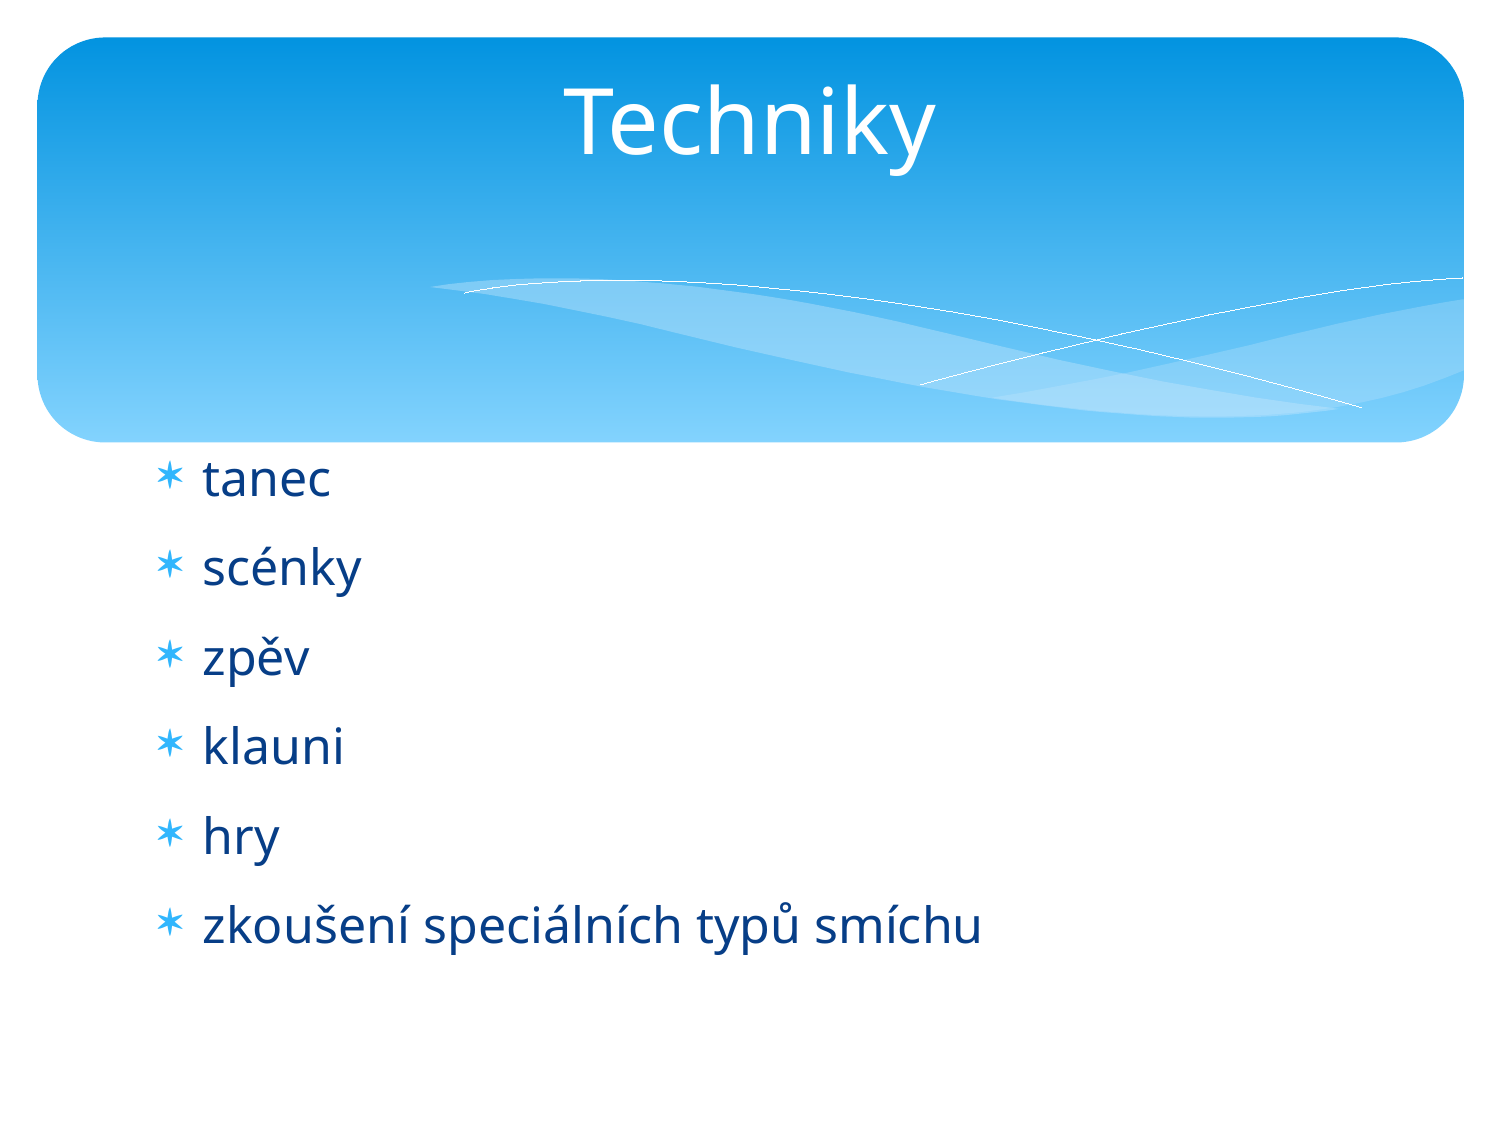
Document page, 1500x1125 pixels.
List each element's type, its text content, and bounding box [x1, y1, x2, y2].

list tanec scénky zpěv klauni hry zkoušení speciálních typů smíchu [143, 438, 1359, 1005]
title Techniky [75, 55, 1425, 261]
